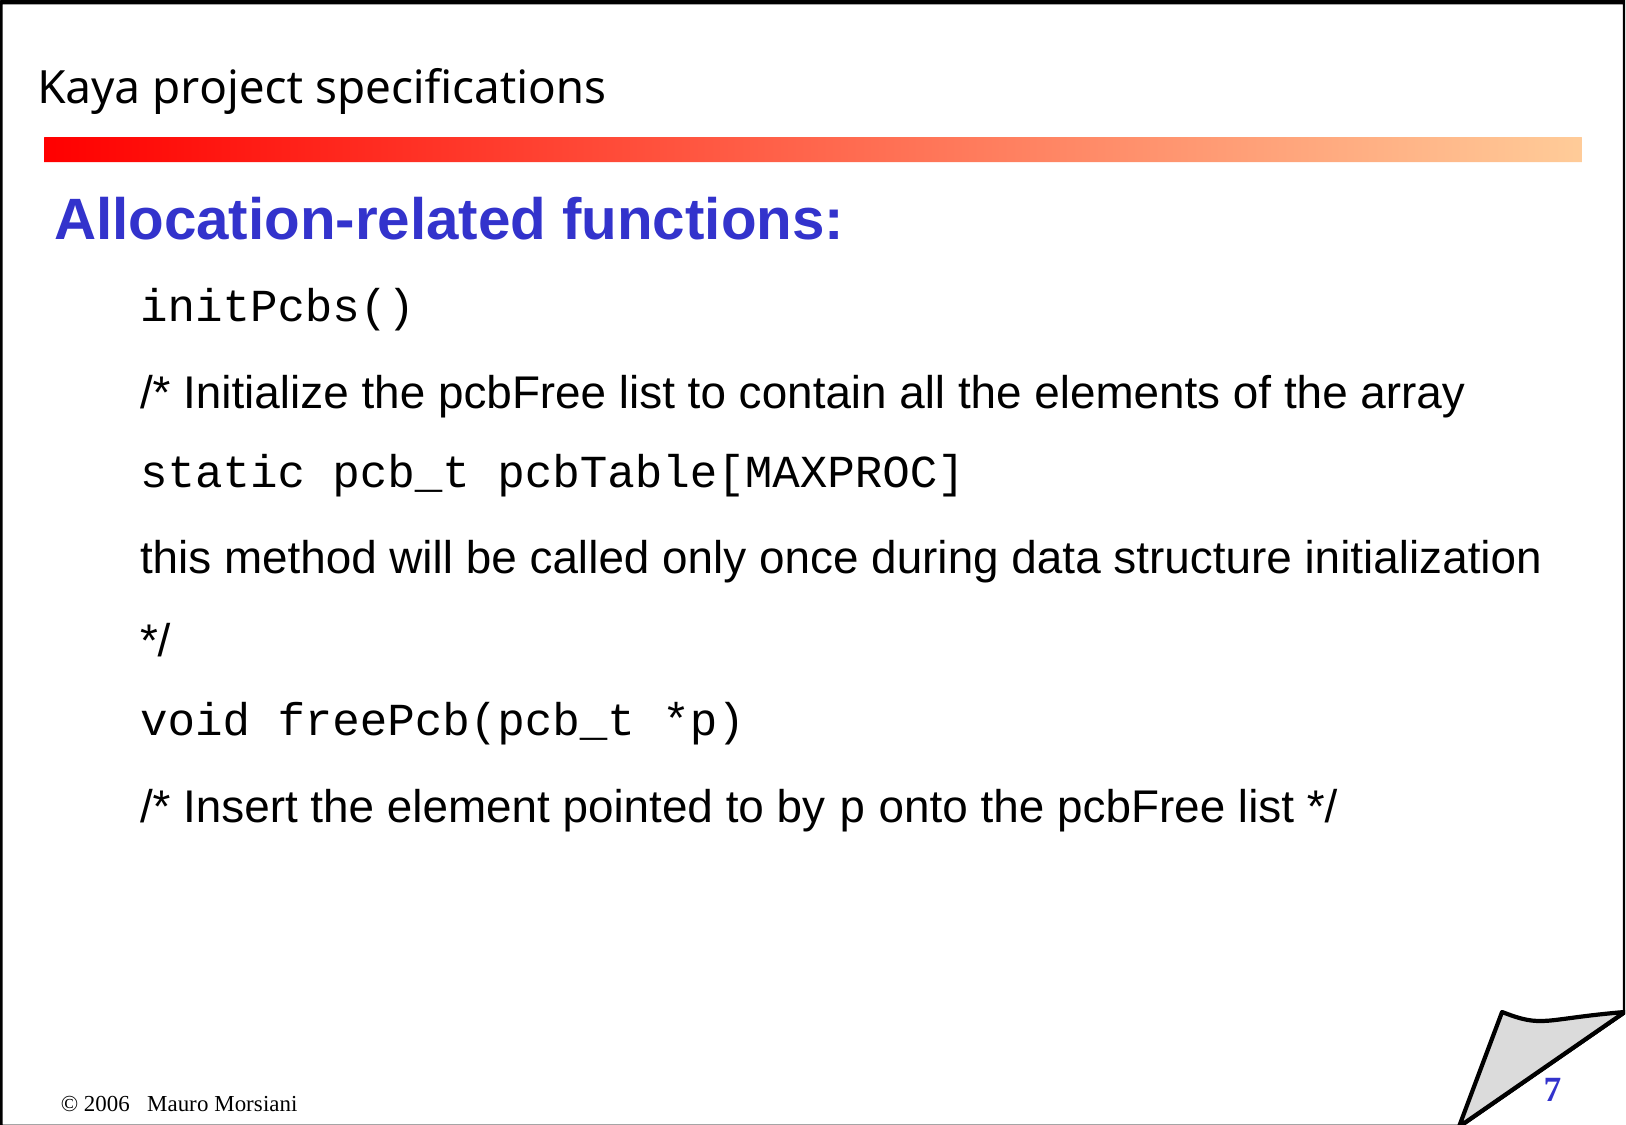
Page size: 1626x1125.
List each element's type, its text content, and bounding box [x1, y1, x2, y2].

title Kaya project specifications [37, 44, 1588, 131]
list Allocation-related functions: initPcbs() /* Initialize the pcbFree list to contain all the elements of the array static pcb_t pcbTable[MAXPROC] this method will be called only once during data structure initialization */ void freePcb(pcb_t *p) /* Insert the element pointed to by p onto the pcbFree list */ [54, 187, 1571, 1124]
